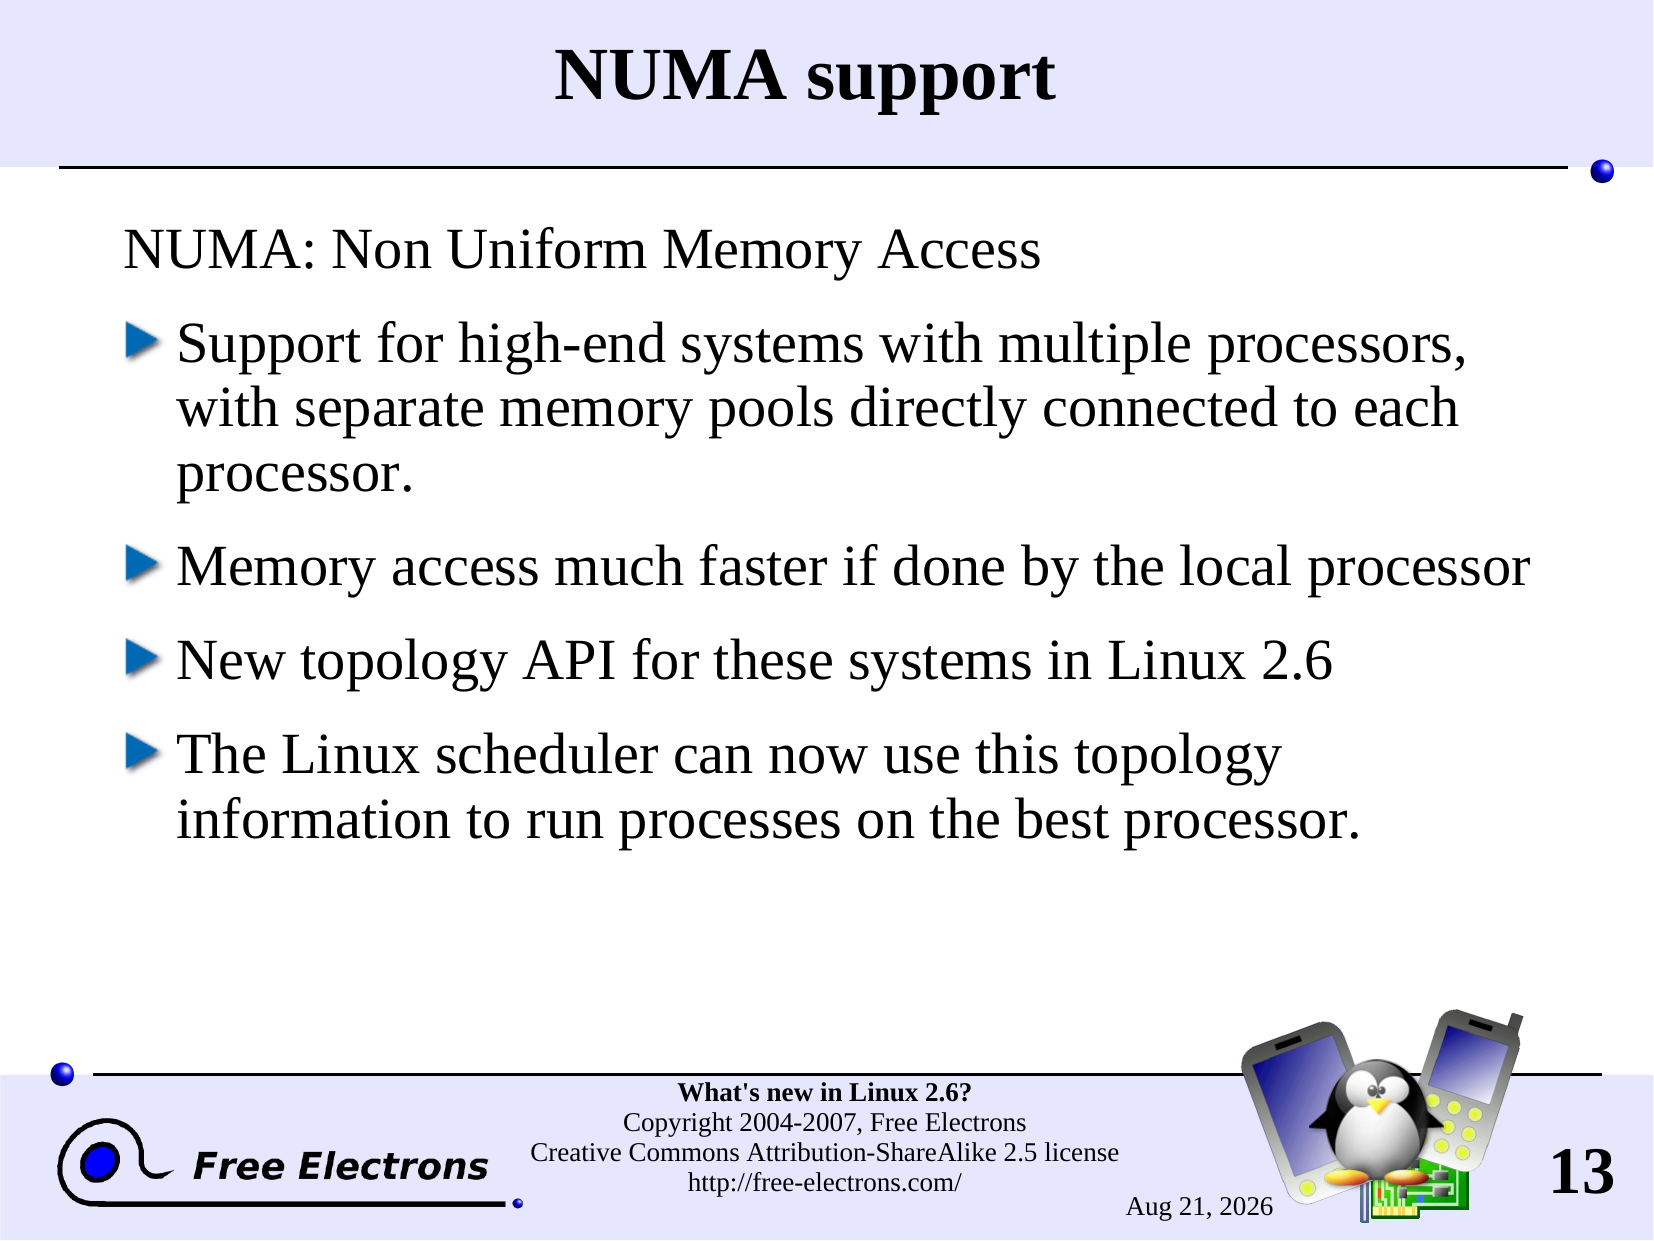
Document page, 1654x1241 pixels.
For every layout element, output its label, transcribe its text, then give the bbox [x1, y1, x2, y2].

list NUMA: Non Uniform Memory Access Support for high-end systems with multiple processors, with separate memory pools directly connected to each processor. Memory access much faster if done by the local processor New topology API for these systems in Linux 2.6 The Linux scheduler can now use this topology information to run processes on the best processor. [105, 216, 1555, 1066]
picture [1231, 1066, 1521, 1241]
picture [50, 1107, 527, 1216]
title NUMA support [60, 25, 1551, 124]
